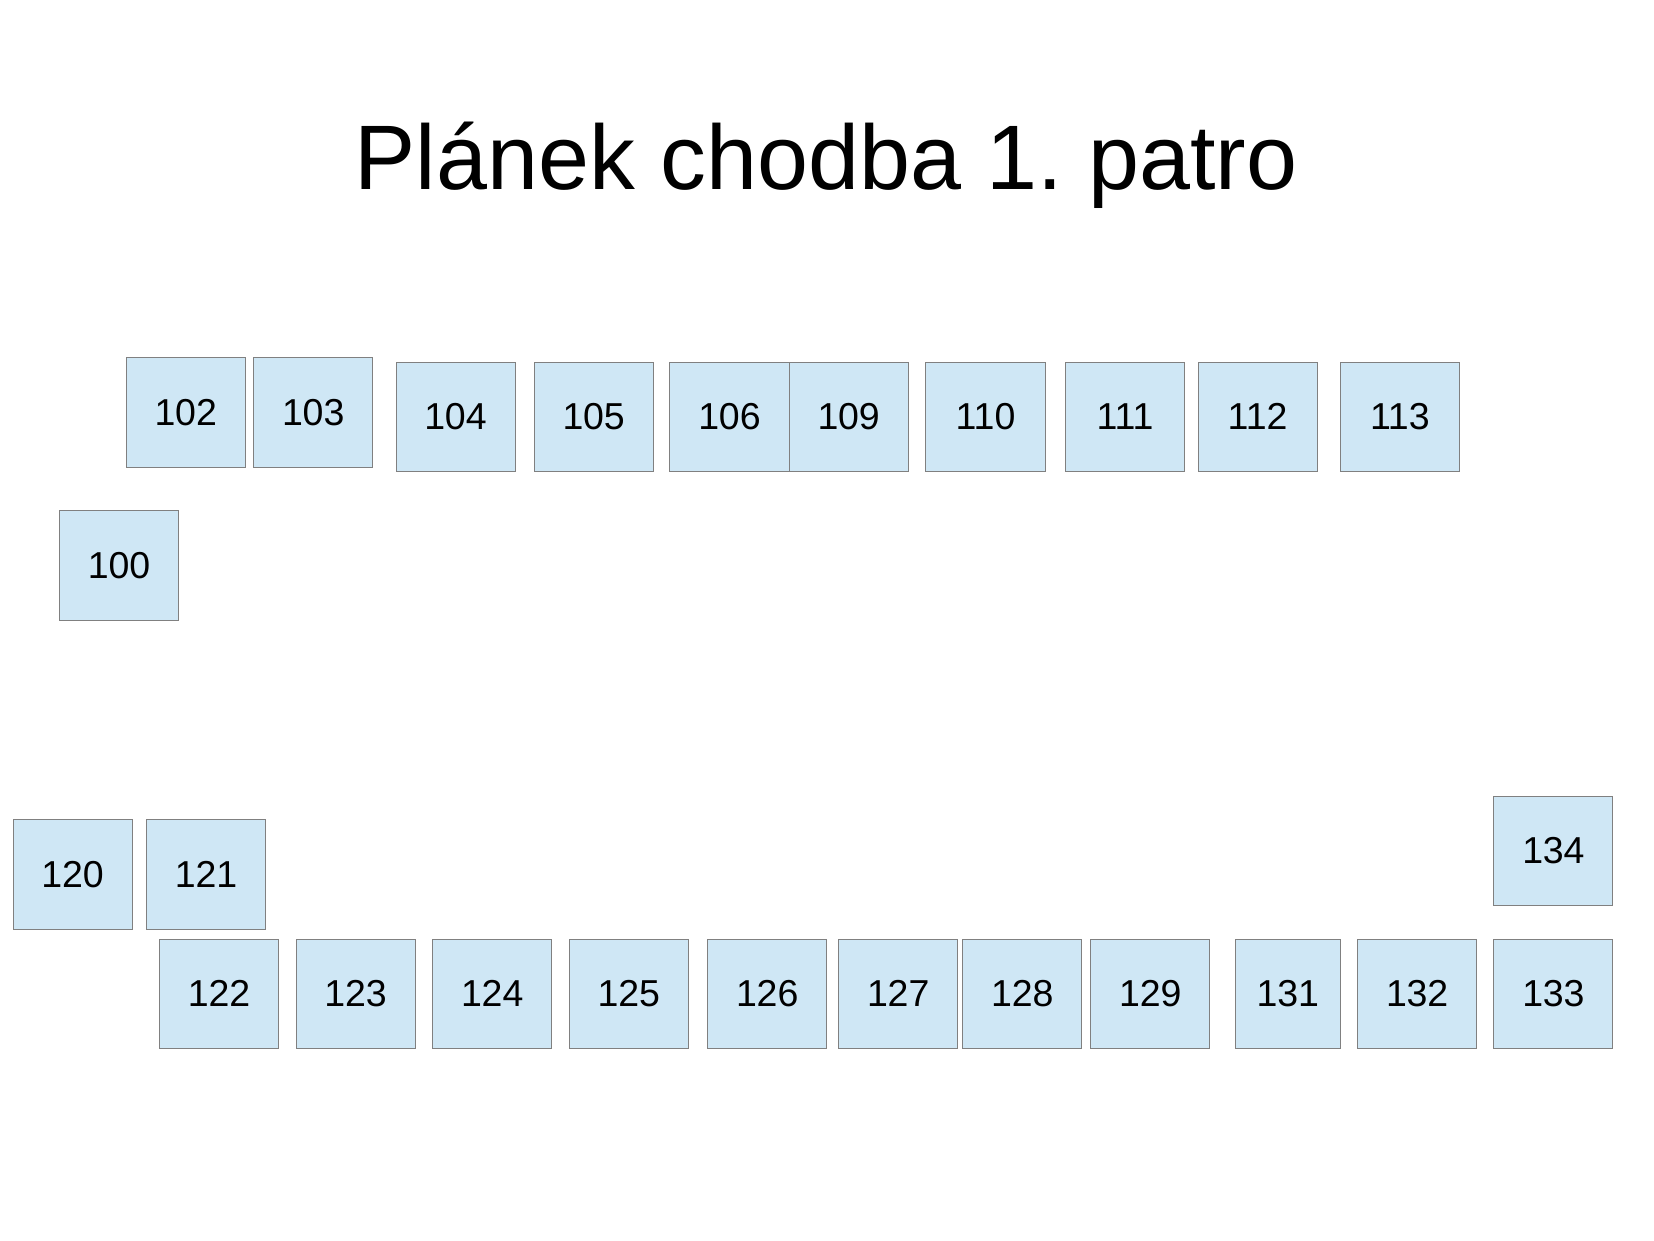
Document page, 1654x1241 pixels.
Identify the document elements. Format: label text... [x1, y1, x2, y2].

text_box 126 [708, 939, 827, 1048]
text_box 103 [254, 358, 373, 467]
text_box 109 [789, 362, 908, 471]
text_box 134 [1494, 796, 1613, 905]
text_box 133 [1494, 939, 1613, 1048]
text_box 125 [569, 939, 688, 1048]
text_box 110 [926, 362, 1045, 471]
text_box 111 [1066, 362, 1185, 471]
text_box 128 [963, 939, 1082, 1048]
text_box 124 [433, 939, 552, 1048]
text_box 113 [1340, 362, 1460, 471]
text_box 129 [1091, 939, 1210, 1048]
text_box 106 [670, 362, 789, 471]
text_box 120 [13, 820, 132, 929]
text_box 127 [839, 939, 958, 1048]
text_box 121 [147, 820, 266, 929]
text_box 102 [126, 358, 245, 467]
text_box 112 [1198, 362, 1317, 471]
text_box 131 [1235, 939, 1340, 1048]
text_box 105 [534, 362, 653, 471]
title Plánek chodba 1. patro [82, 49, 1571, 257]
text_box 132 [1358, 939, 1477, 1048]
text_box 104 [396, 362, 515, 471]
text_box 123 [296, 939, 415, 1048]
text_box 122 [159, 939, 279, 1048]
text_box 100 [60, 511, 179, 620]
